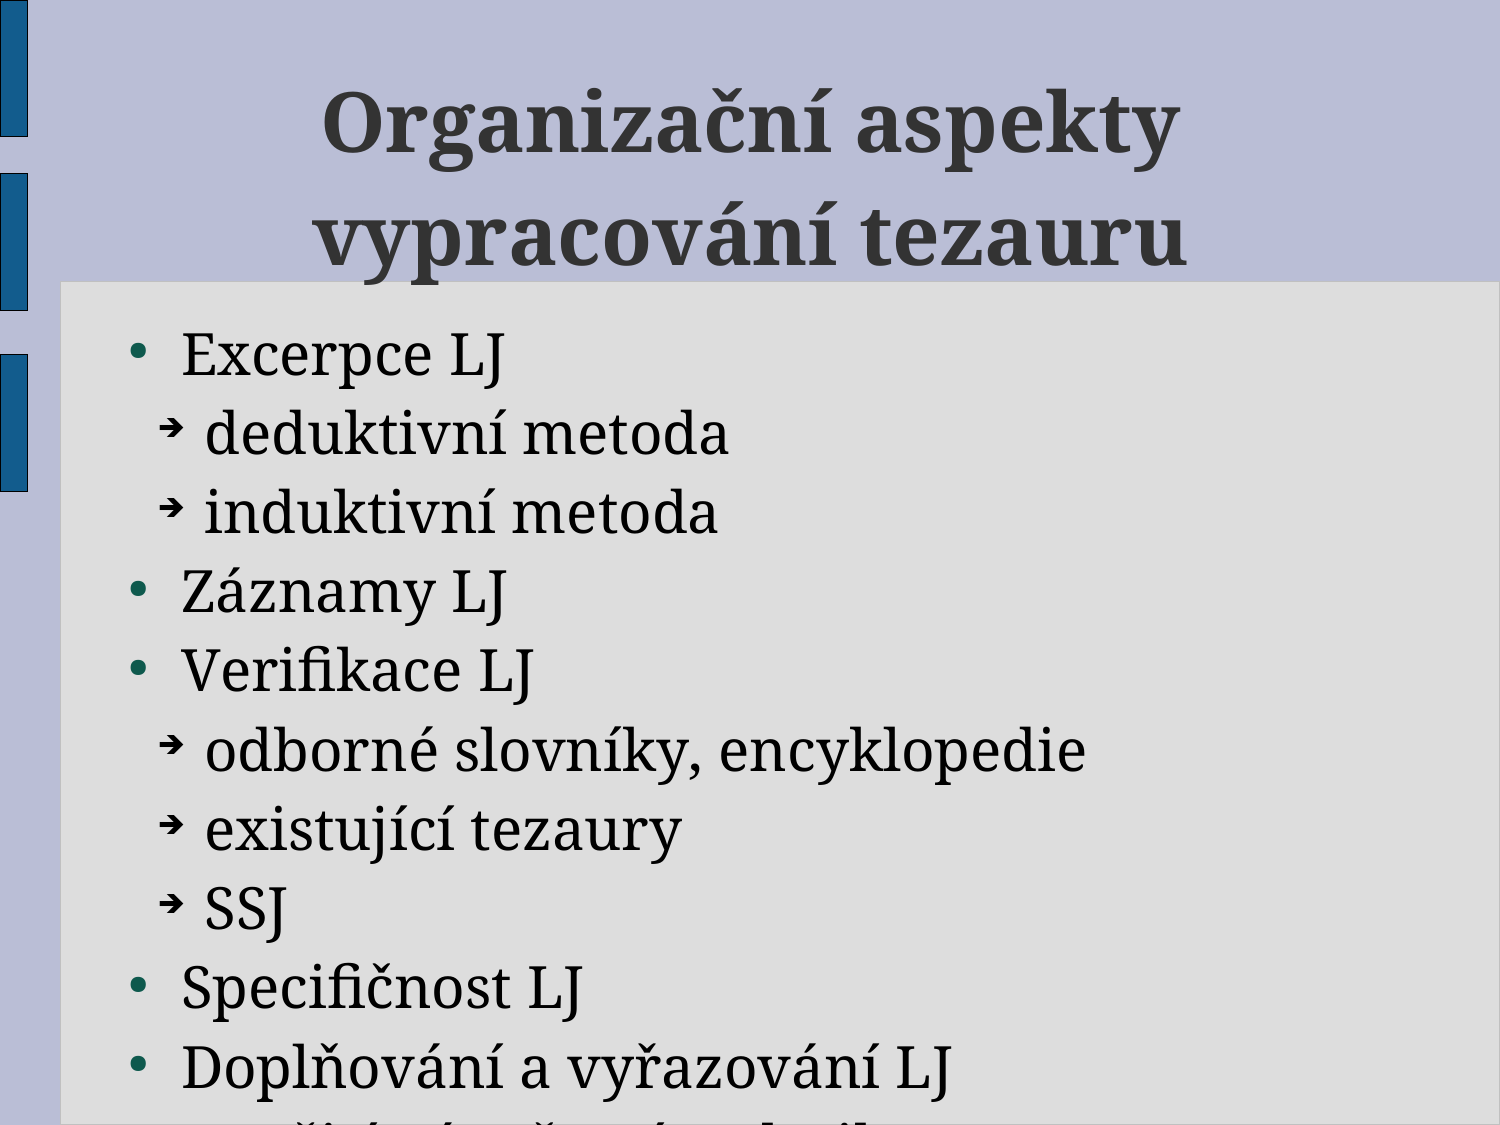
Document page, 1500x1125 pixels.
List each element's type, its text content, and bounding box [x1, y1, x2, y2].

title Organizační aspekty vypracování tezauru [110, 82, 1392, 272]
list Excerpce LJ deduktivní metoda induktivní metoda Záznamy LJ Verifikace LJ odborné slovníky, encyklopedie existující tezaury SSJ Specifičnost LJ Doplňování a vyřazování LJ Využití výpočetní techniky více viz ČSN 010193, s. 45 - 47 [110, 312, 1392, 1106]
